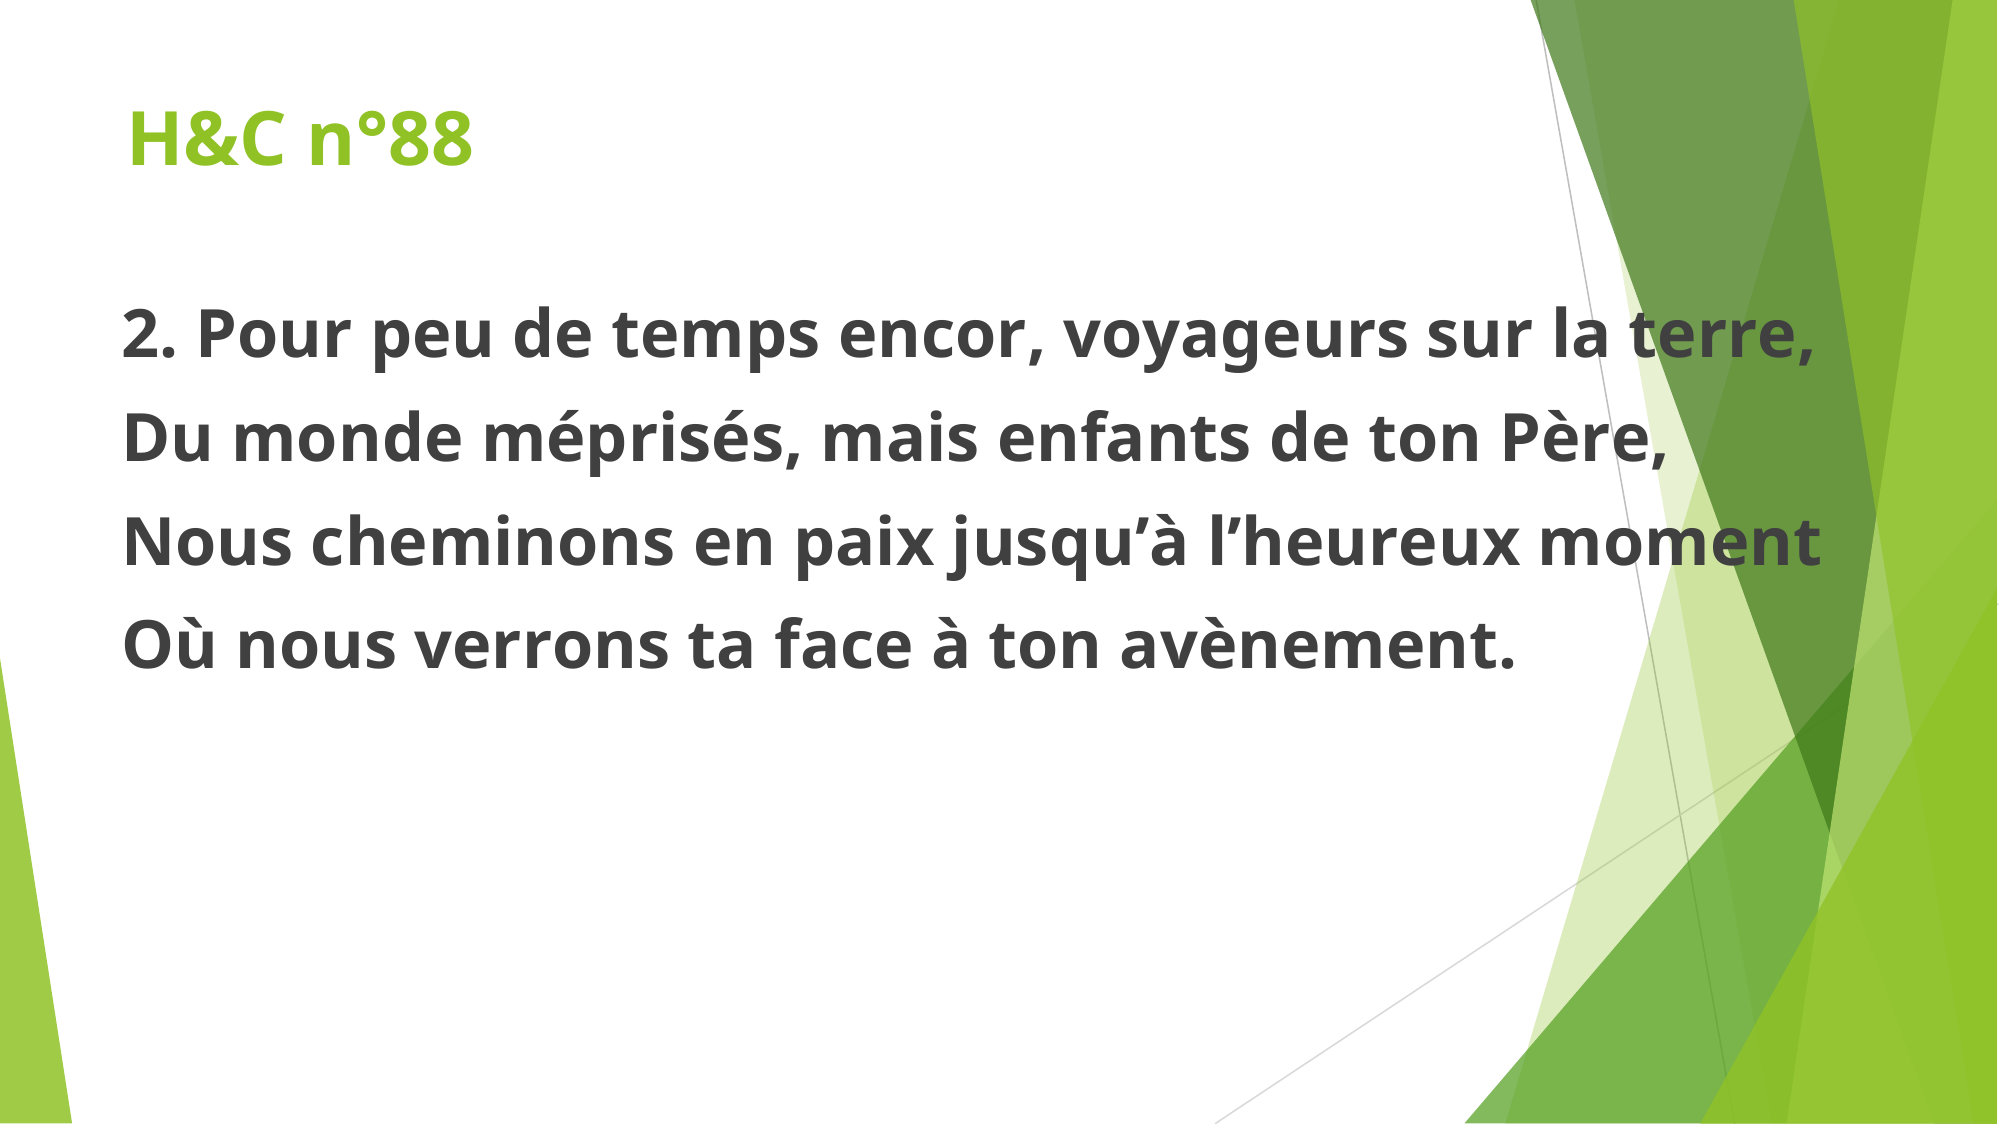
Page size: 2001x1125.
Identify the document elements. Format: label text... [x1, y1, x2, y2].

text_box H&C n°88 [111, 82, 1522, 189]
text_box 2. Pour peu de temps encor, voyageurs sur la terre, Du monde méprisés, mais enfants de ton Père, Nous cheminons en paix jusqu’à l’heureux moment Où nous verrons ta face à ton avènement. [106, 271, 1961, 1074]
